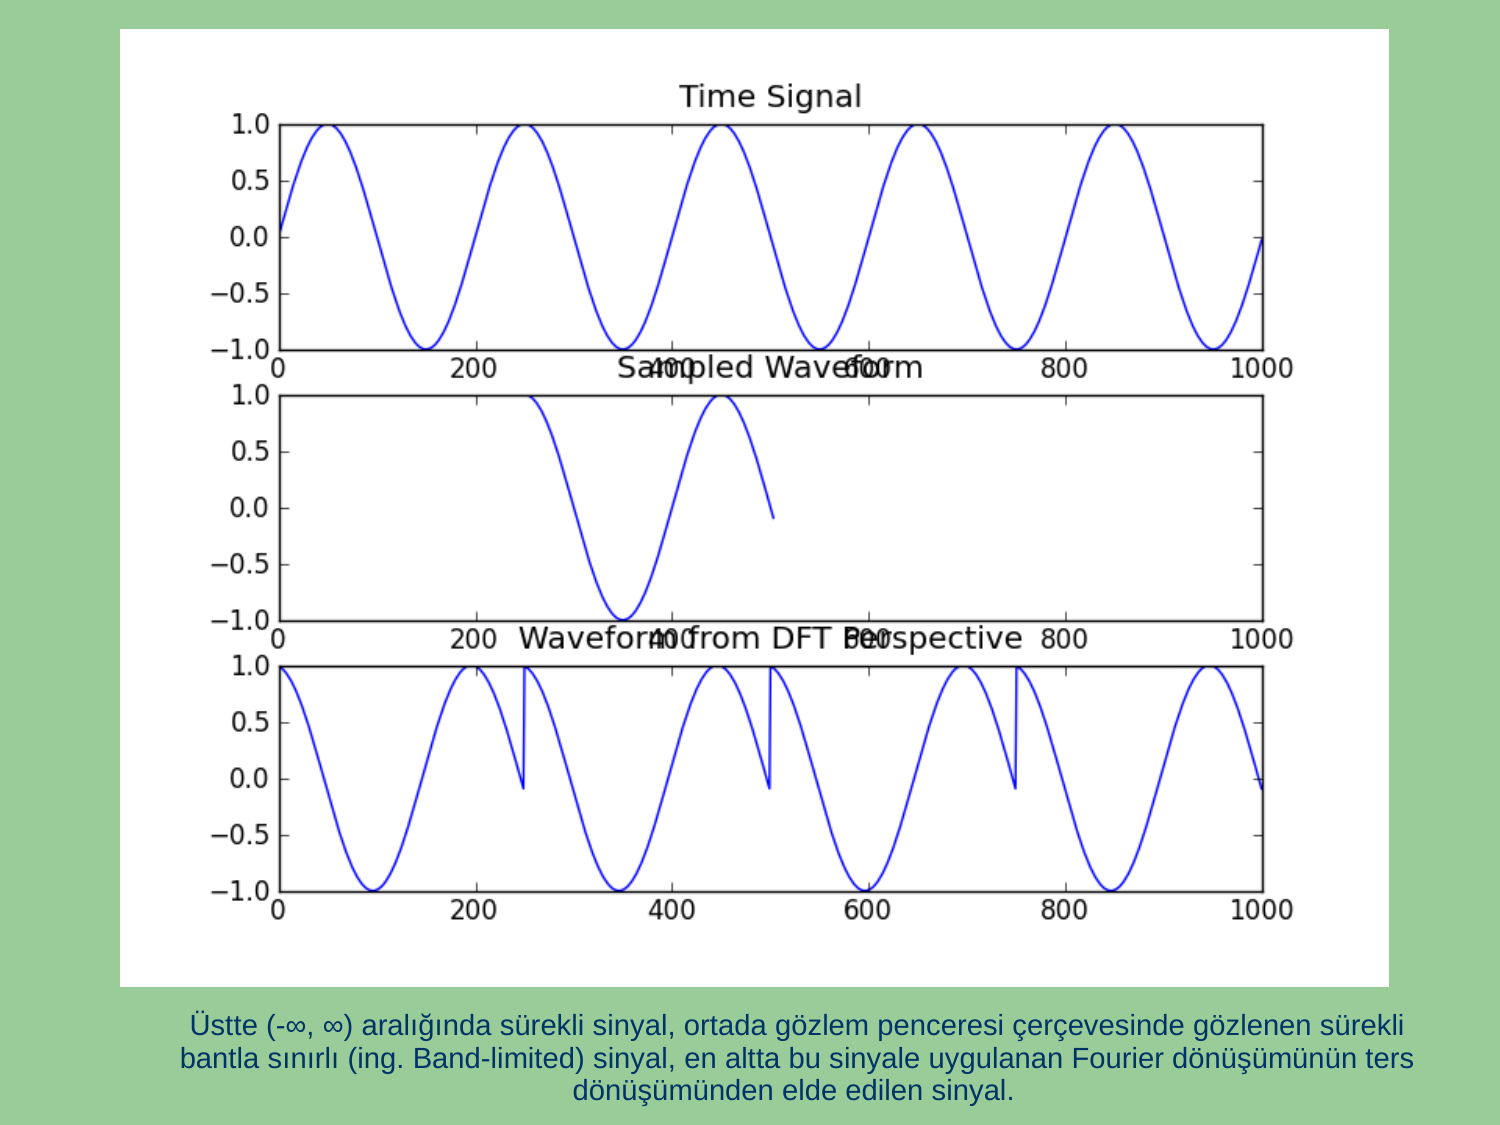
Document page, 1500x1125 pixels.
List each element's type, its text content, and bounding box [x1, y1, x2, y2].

text_box Üstte (-∞, ∞) aralığında sürekli sinyal, ortada gözlem penceresi çerçevesinde gözlenen sürekli bantla sınırlı (ing. Band-limited) sinyal, en altta bu sinyale uygulanan Fourier dönüşümünün ters dönüşümünden elde edilen sinyal. [135, 1001, 1462, 1115]
picture [120, 29, 1389, 987]
